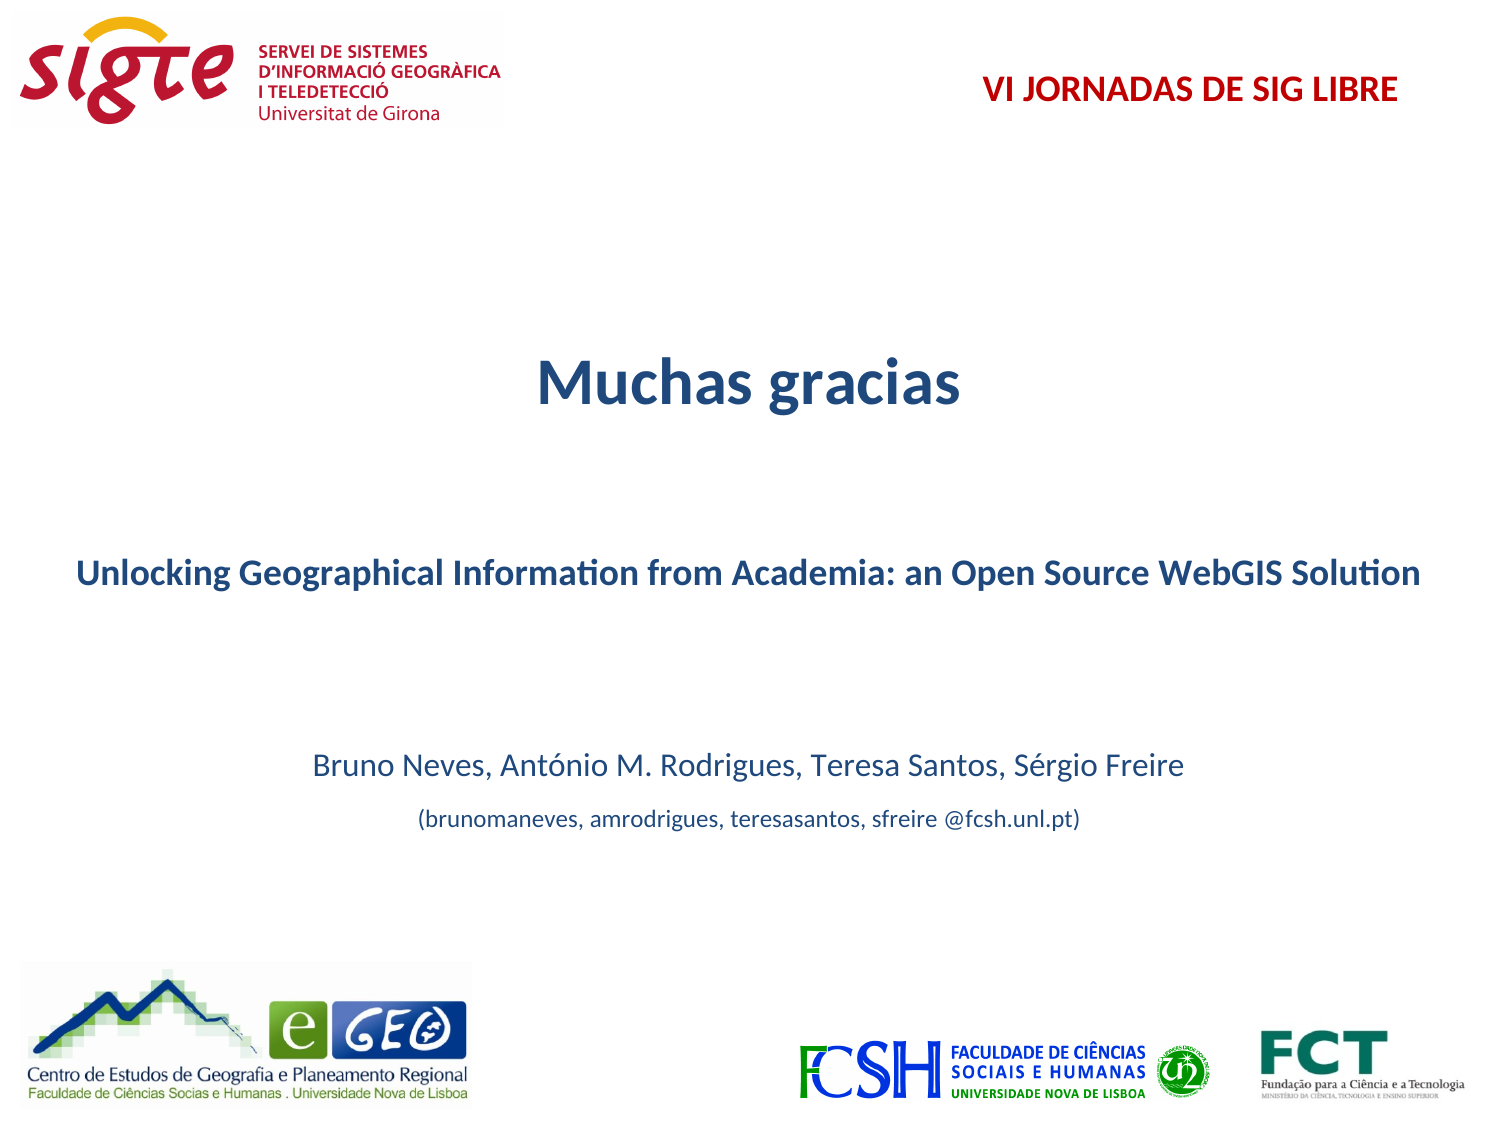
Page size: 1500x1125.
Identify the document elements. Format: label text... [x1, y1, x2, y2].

picture [20, 961, 472, 1109]
picture [798, 1040, 1211, 1100]
picture [1246, 1020, 1473, 1109]
text_box VI JORNADAS DE SIG LIBRE [967, 56, 1414, 117]
text_box Bruno Neves, António M. Rodrigues, Teresa Santos, Sérgio Freire [0, 735, 1499, 791]
text_box Unlocking Geographical Information from Academia: an Open Source WebGIS Solution [0, 539, 1499, 601]
text_box Muchas gracias [0, 329, 1499, 426]
picture [12, 11, 505, 129]
text_box (brunomaneves, amrodrigues, teresasantos, sfreire @fcsh.unl.pt) [209, 794, 1290, 841]
